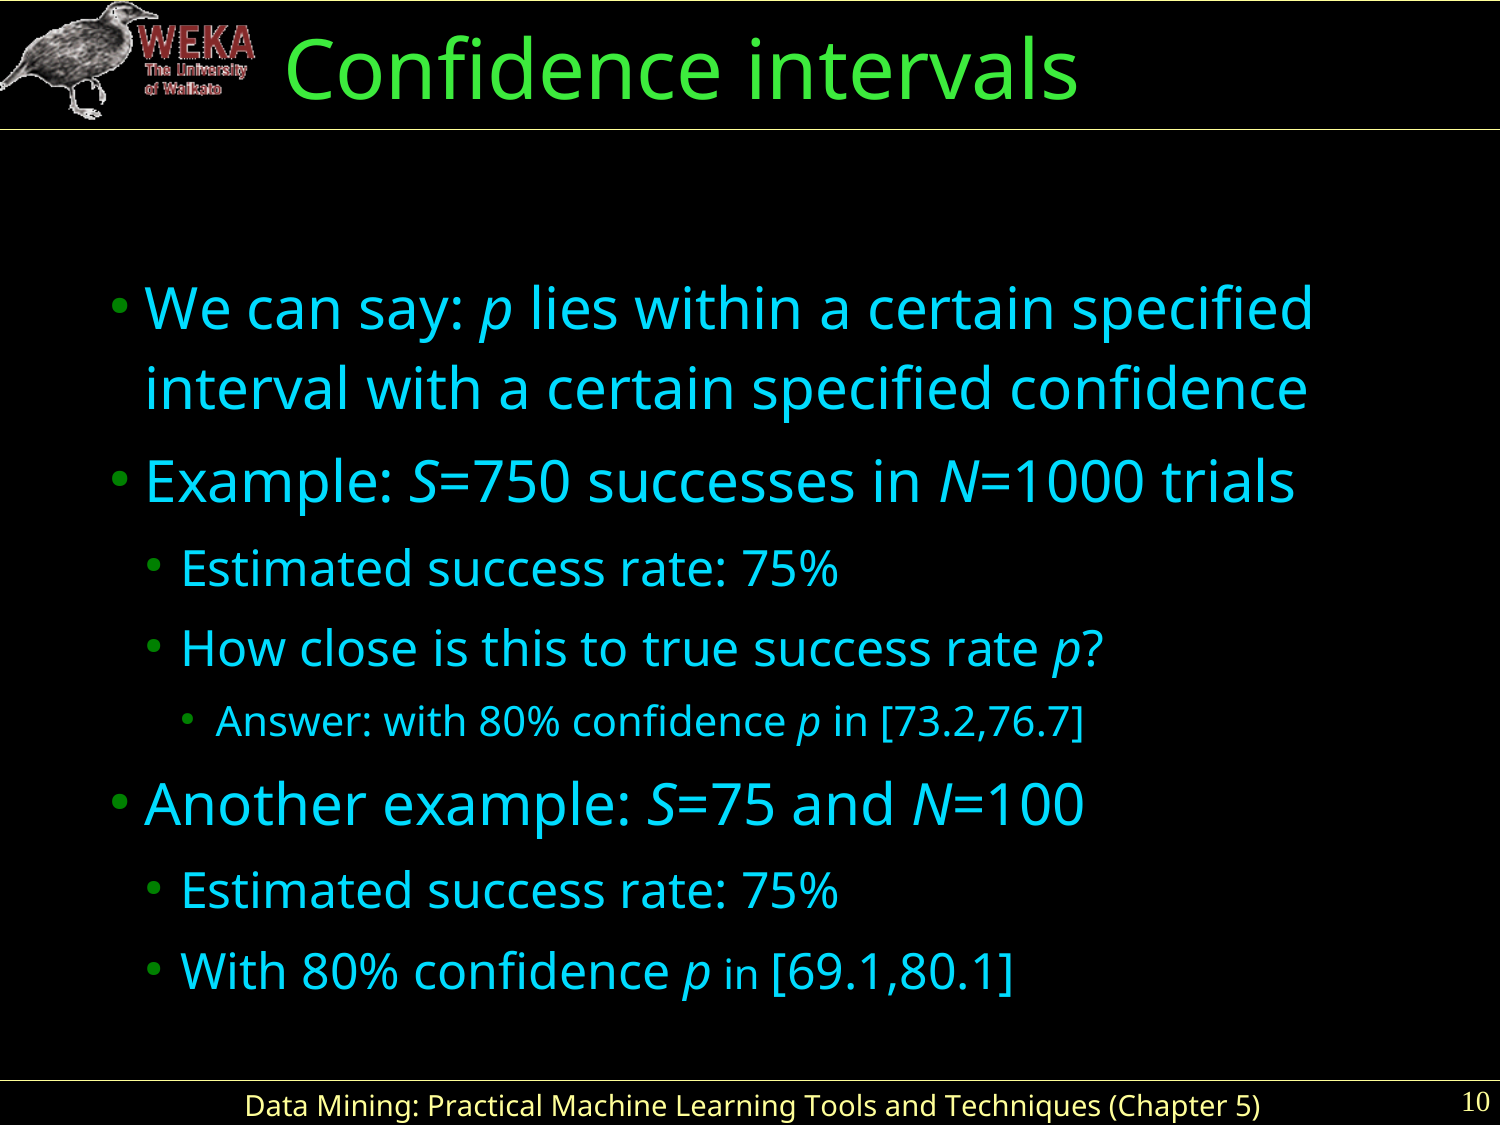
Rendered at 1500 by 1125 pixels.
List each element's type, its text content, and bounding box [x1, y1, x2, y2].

title Confidence intervals [268, 0, 1500, 148]
picture [0, 1, 266, 129]
text_box We can say: p lies within a certain specified interval with a certain specified confidence Example: S=750 successes in N=1000 trials Estimated success rate: 75% How close is this to true success rate p? Answer: with 80% confidence p in [73.2,76.7] Another example: S=75 and N=100 Estimated success rate: 75% With 80% confidence p in [69.1,80.1] [59, 260, 1447, 936]
